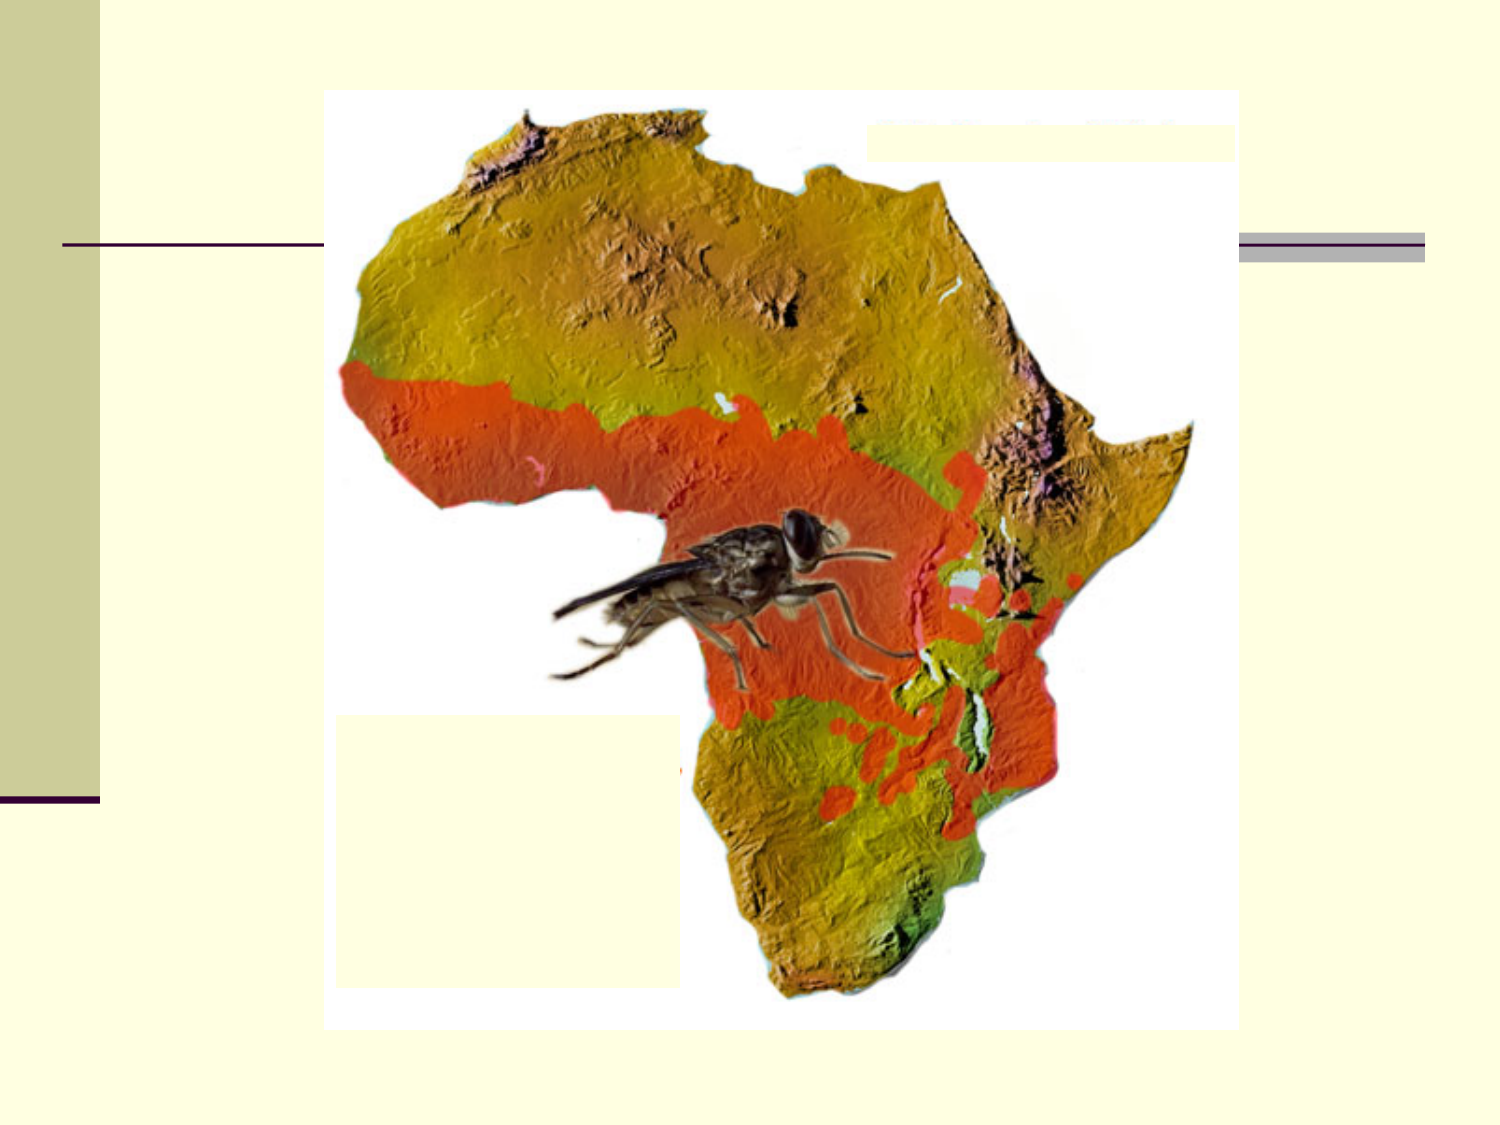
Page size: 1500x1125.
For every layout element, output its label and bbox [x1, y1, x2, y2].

picture [324, 90, 1239, 1030]
text_box [868, 125, 1235, 161]
text_box [336, 716, 680, 988]
